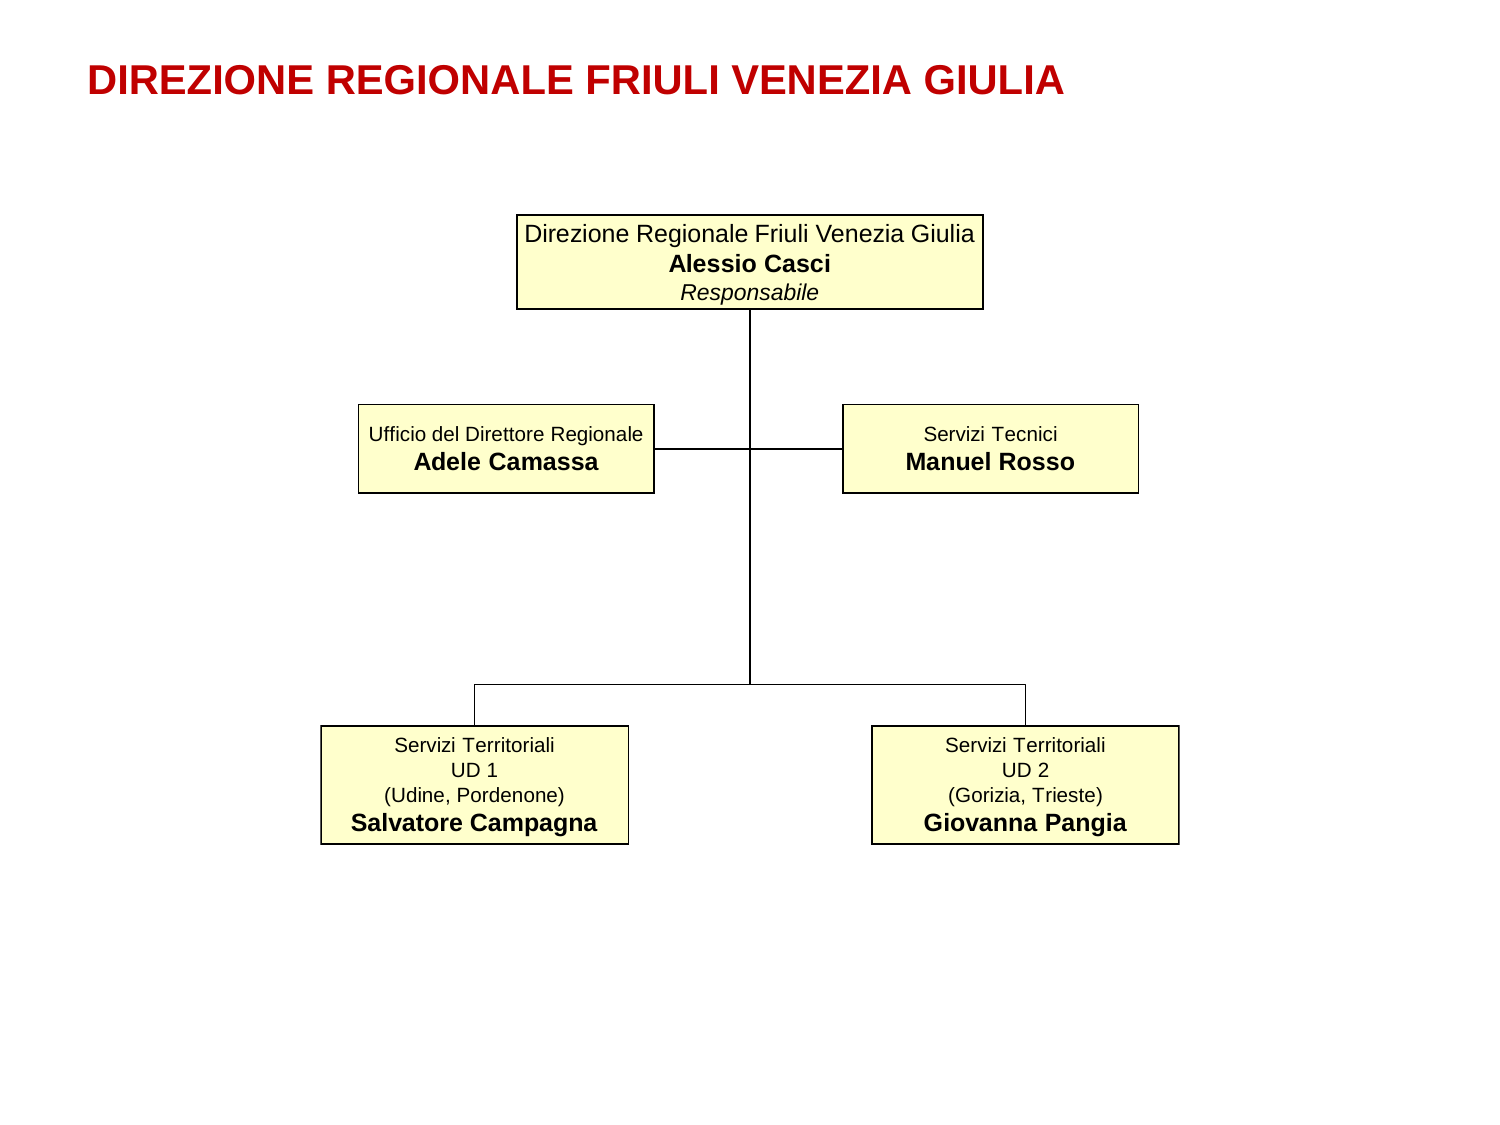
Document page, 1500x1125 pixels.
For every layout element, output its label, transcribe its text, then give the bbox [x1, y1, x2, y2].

picture [320, 209, 1180, 853]
text_box DIREZIONE REGIONALE FRIULI VENEZIA GIULIA [72, 45, 1462, 128]
